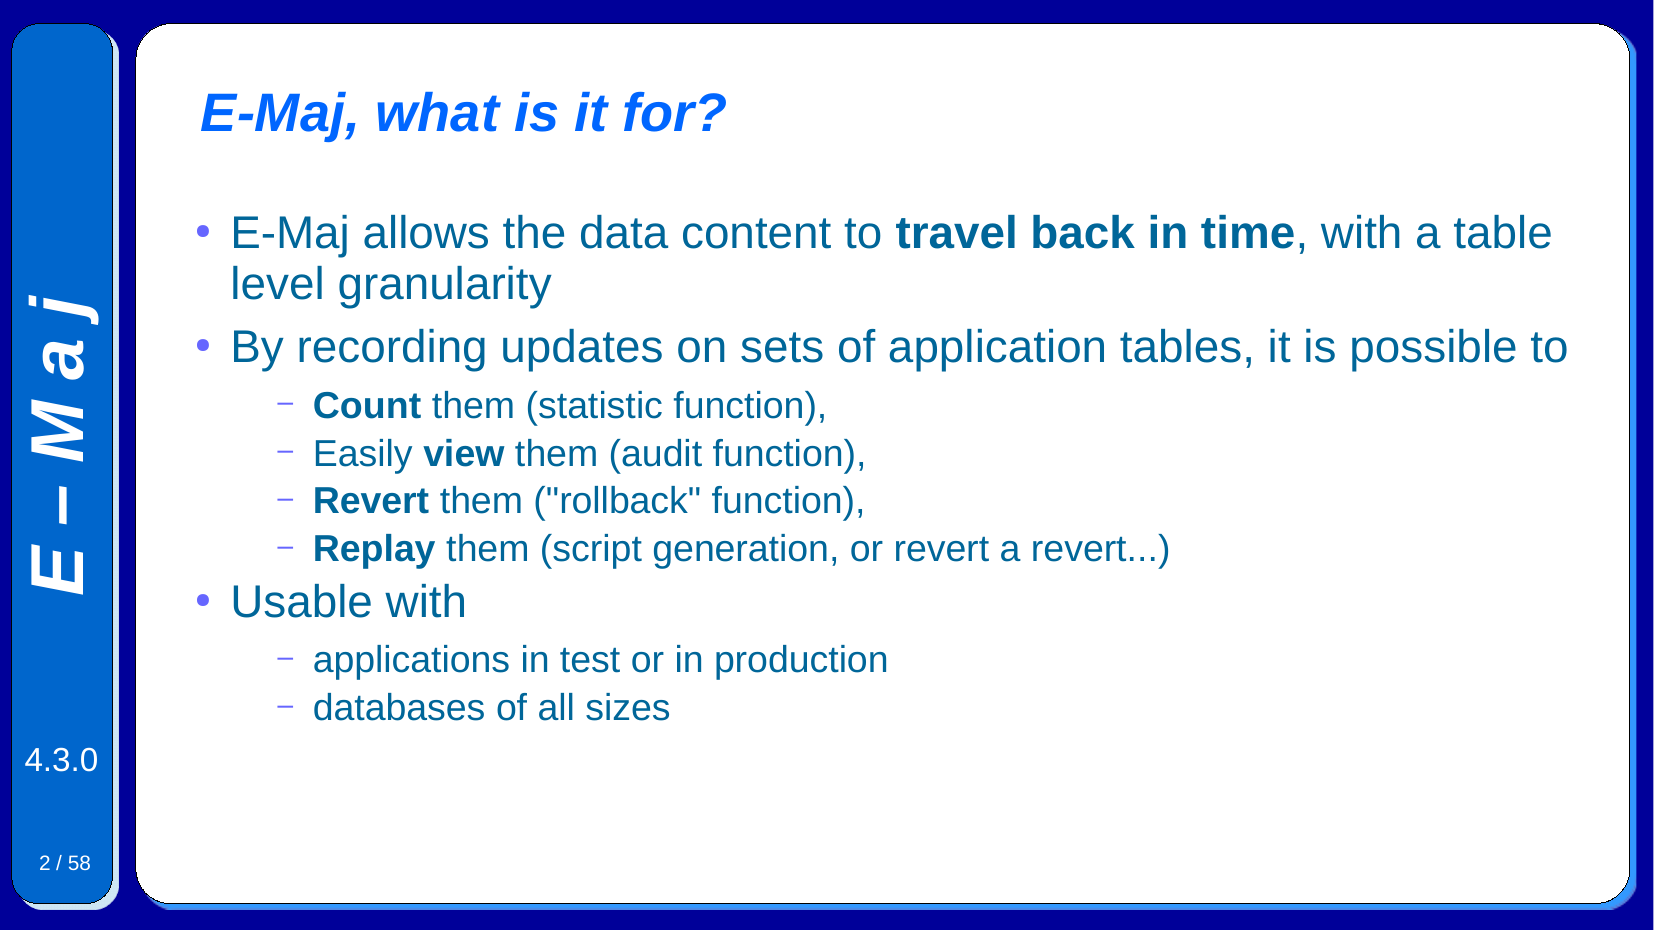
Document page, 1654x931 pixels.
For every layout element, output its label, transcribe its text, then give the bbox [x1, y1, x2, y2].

list E-Maj allows the data content to travel back in time, with a table level granularity By recording updates on sets of application tables, it is possible to Count them (statistic function), Easily view them (audit function), Revert them ("rollback" function), Replay them (script generation, or revert a revert...) Usable with applications in test or in production databases of all sizes [177, 206, 1587, 886]
title E-Maj, what is it for? [200, 34, 1575, 191]
